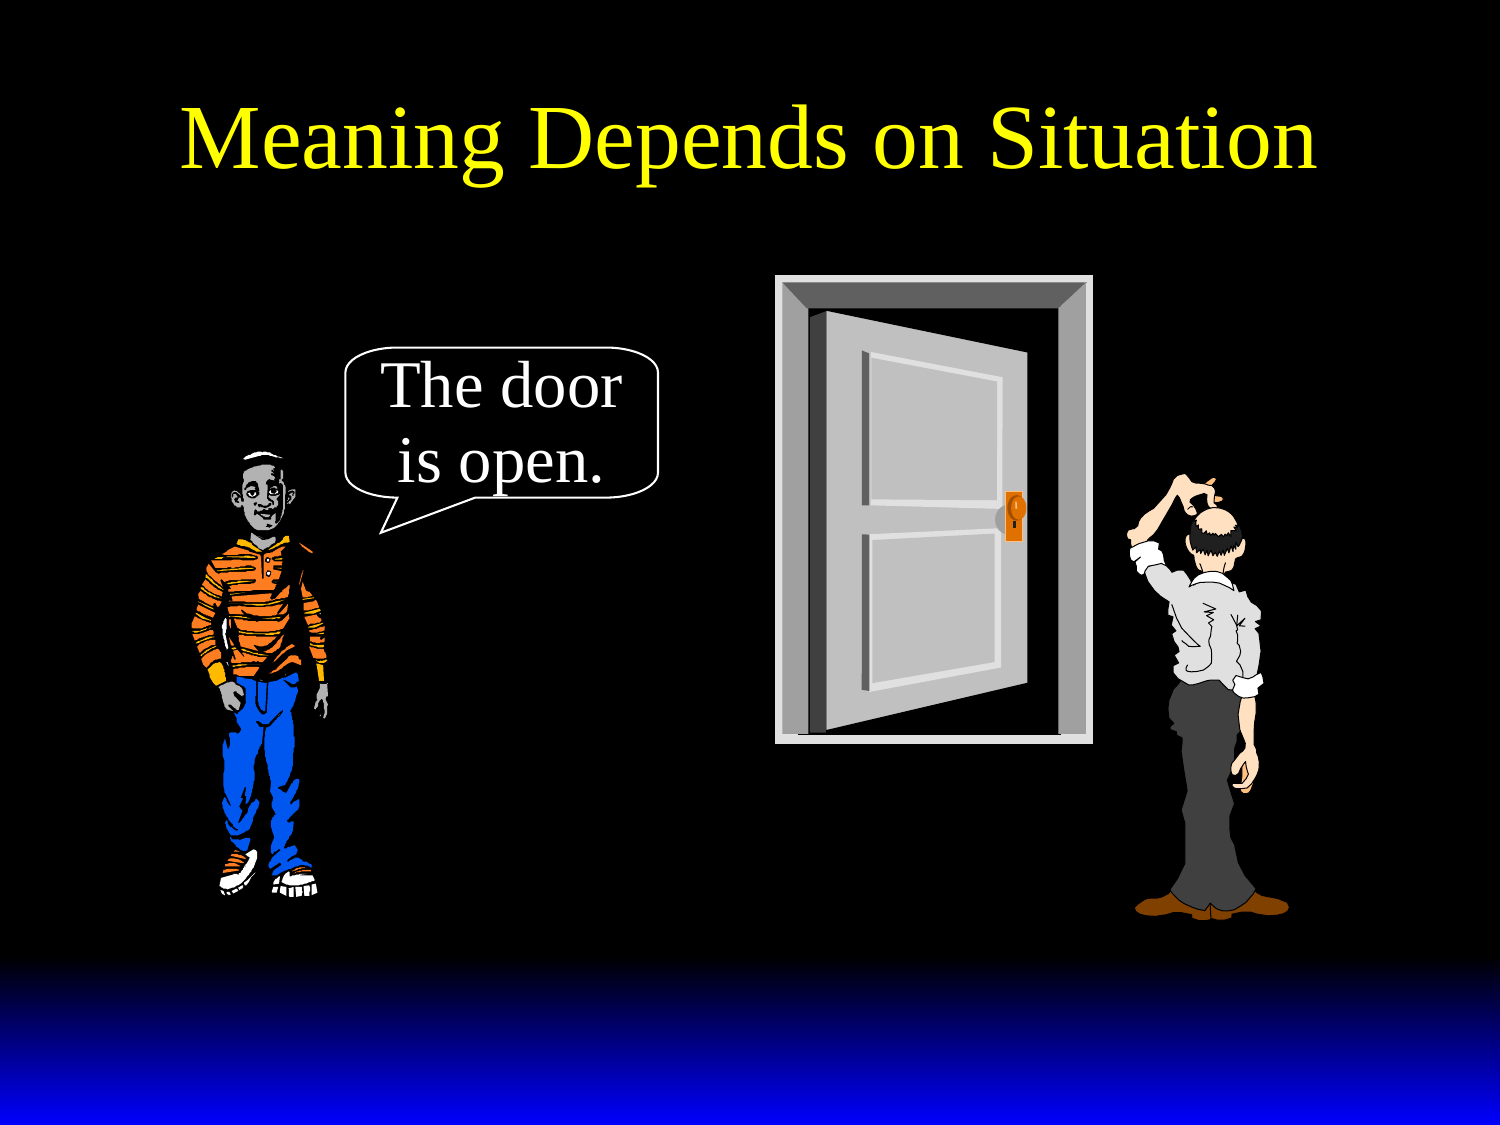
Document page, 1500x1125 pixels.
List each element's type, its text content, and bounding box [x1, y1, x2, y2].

chart [774, 275, 1093, 744]
title Meaning Depends on Situation [112, 37, 1388, 238]
picture [187, 450, 335, 901]
chart [1125, 457, 1297, 923]
text_box The door is open. [345, 347, 658, 533]
